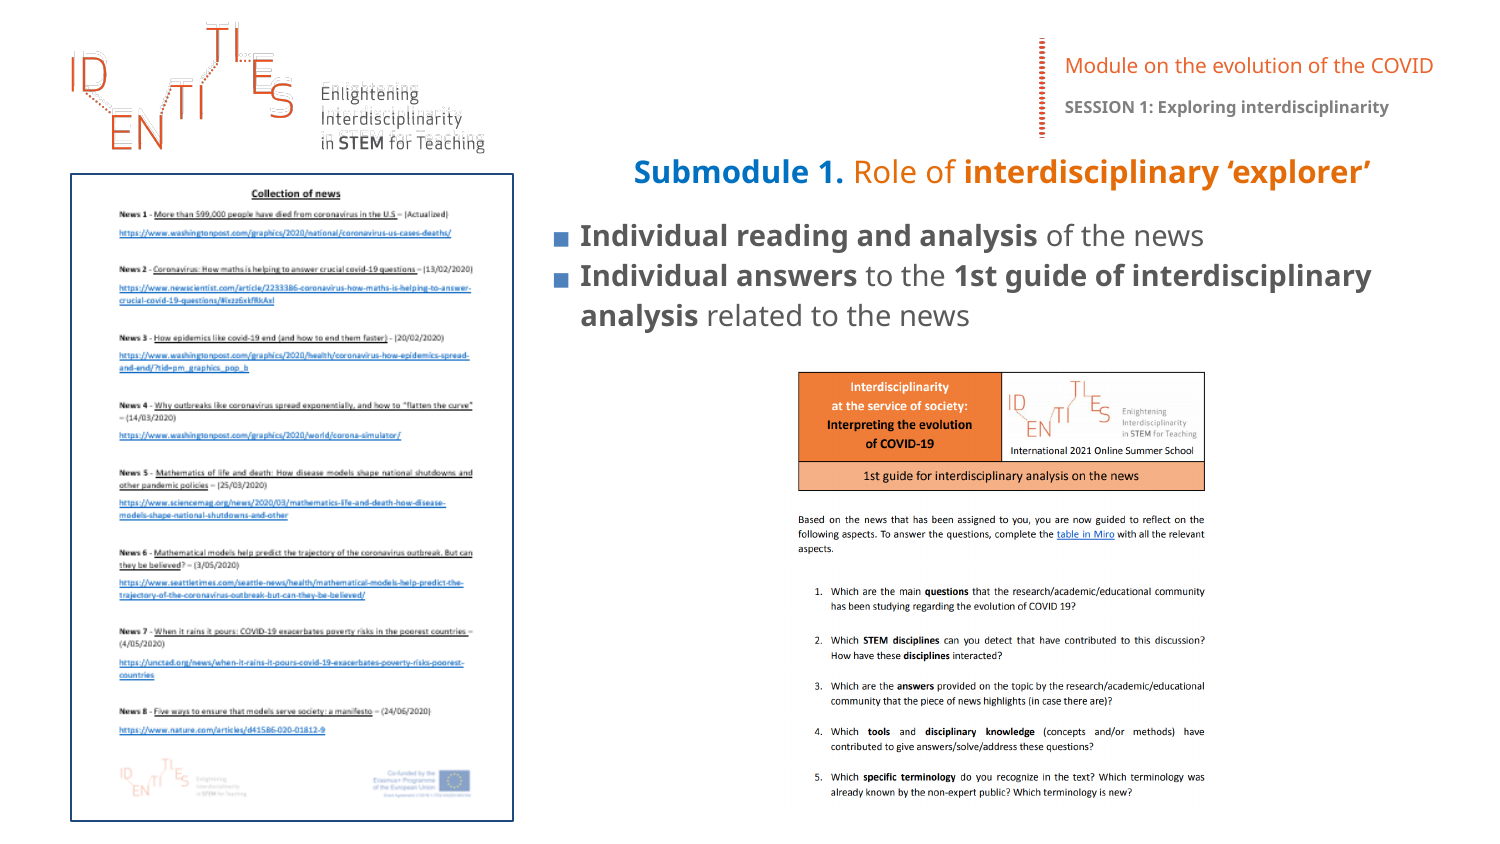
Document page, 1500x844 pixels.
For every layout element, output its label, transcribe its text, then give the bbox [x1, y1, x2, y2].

text_box Module on the evolution of the COVID SESSION 1: Exploring interdisciplinarity [1049, 44, 1472, 138]
picture [71, 18, 485, 157]
text_box Submodule 1. Role of interdisciplinary ‘explorer’ Individual reading and analysis of the news Individual answers to the 1st guide of interdisciplinary analysis related to the news [521, 144, 1485, 604]
picture [71, 174, 513, 821]
picture [1039, 38, 1048, 138]
picture [778, 354, 1227, 809]
